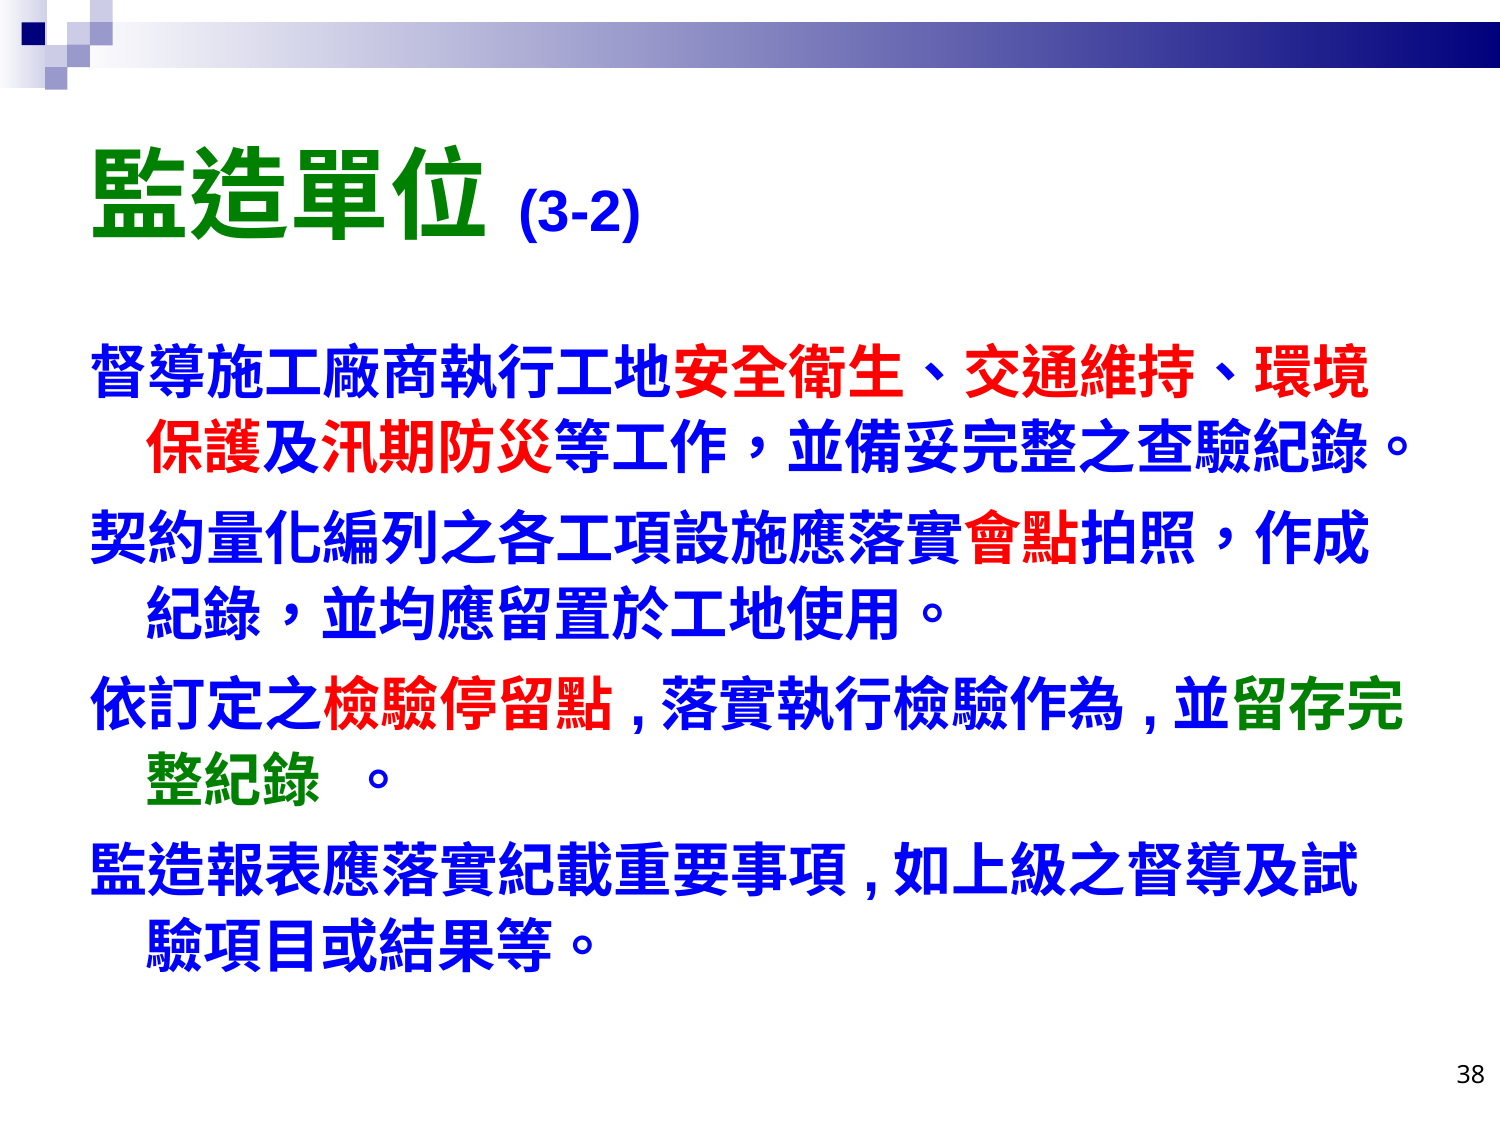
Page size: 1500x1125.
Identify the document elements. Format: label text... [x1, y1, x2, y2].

title 監造單位(3-2) [74, 75, 1426, 300]
text_box <number> [1426, 1025, 1500, 1101]
list 督導施工廠商執行工地安全衛生、交通維持、環境保護及汛期防災等工作，並備妥完整之查驗紀錄。 契約量化編列之各工項設施應落實會點拍照，作成紀錄，並均應留置於工地使用。 依訂定之檢驗停留點,落實執行檢驗作為,並留存完整紀錄 。 監造報表應落實紀載重要事項,如上級之督導及試驗項目或結果等。 [74, 324, 1426, 1106]
